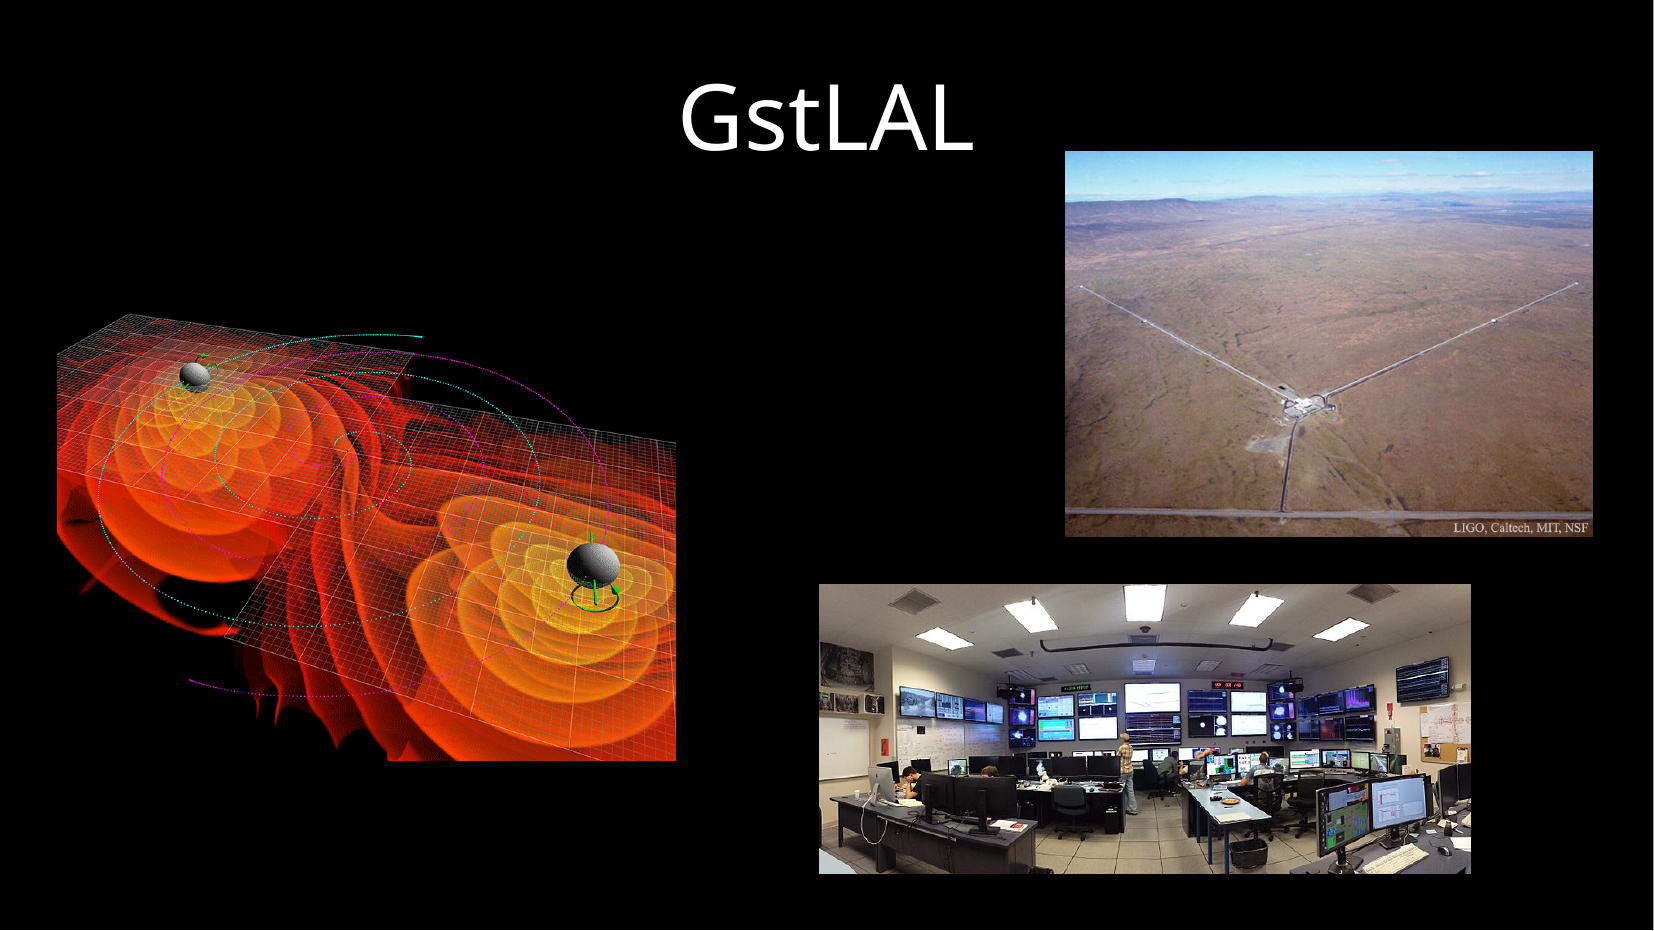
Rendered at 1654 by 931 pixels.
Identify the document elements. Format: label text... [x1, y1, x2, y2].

picture [57, 284, 676, 761]
title GstLAL [82, 37, 1571, 193]
picture [819, 584, 1471, 874]
picture [1065, 151, 1593, 537]
